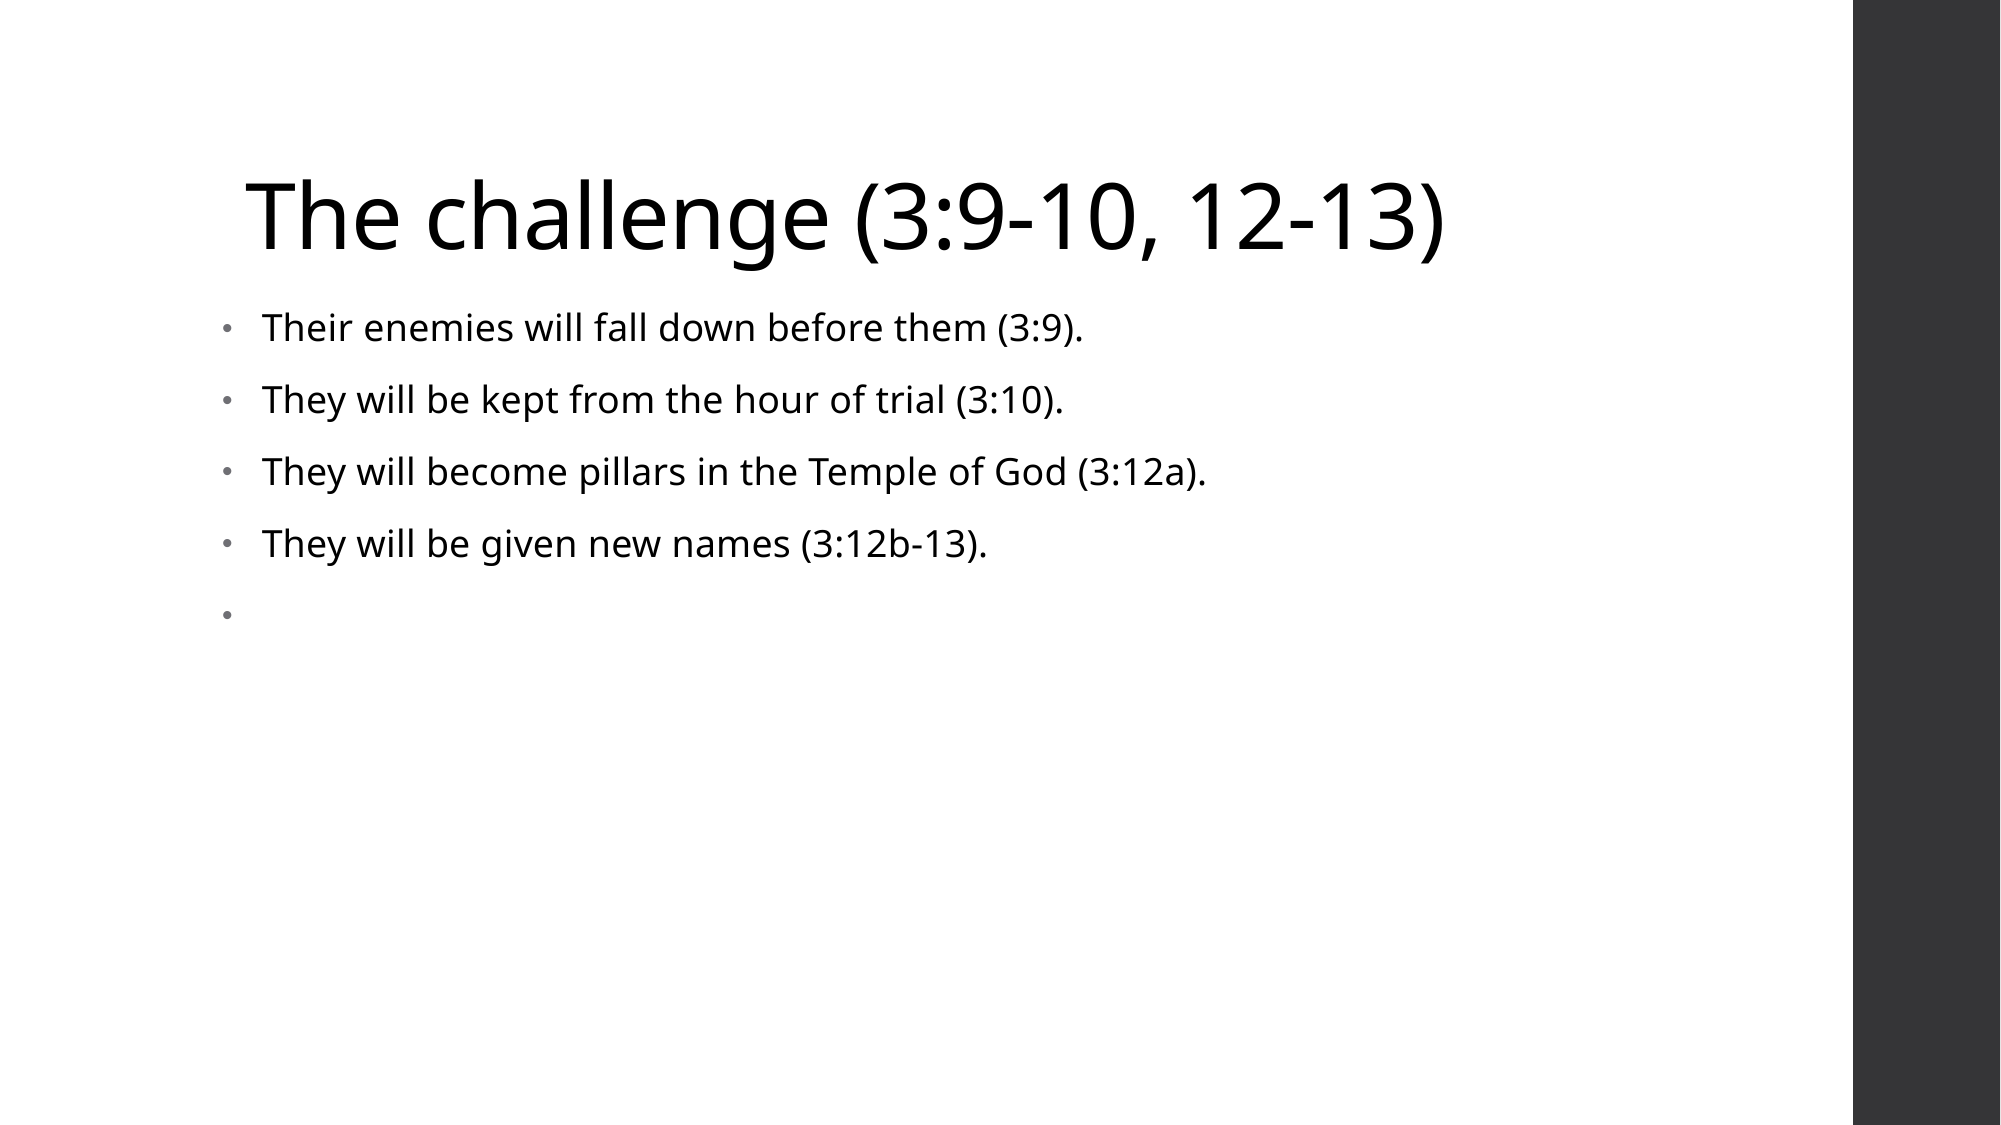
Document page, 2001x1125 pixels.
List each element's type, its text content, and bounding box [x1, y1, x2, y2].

list Their enemies will fall down before them (3:9). They will be kept from the hour of trial (3:10). They will become pillars in the Temple of God (3:12a). They will be given new names (3:12b-13). [206, 299, 1617, 1014]
title The challenge (3:9-10, 12-13) [206, 60, 1797, 278]
